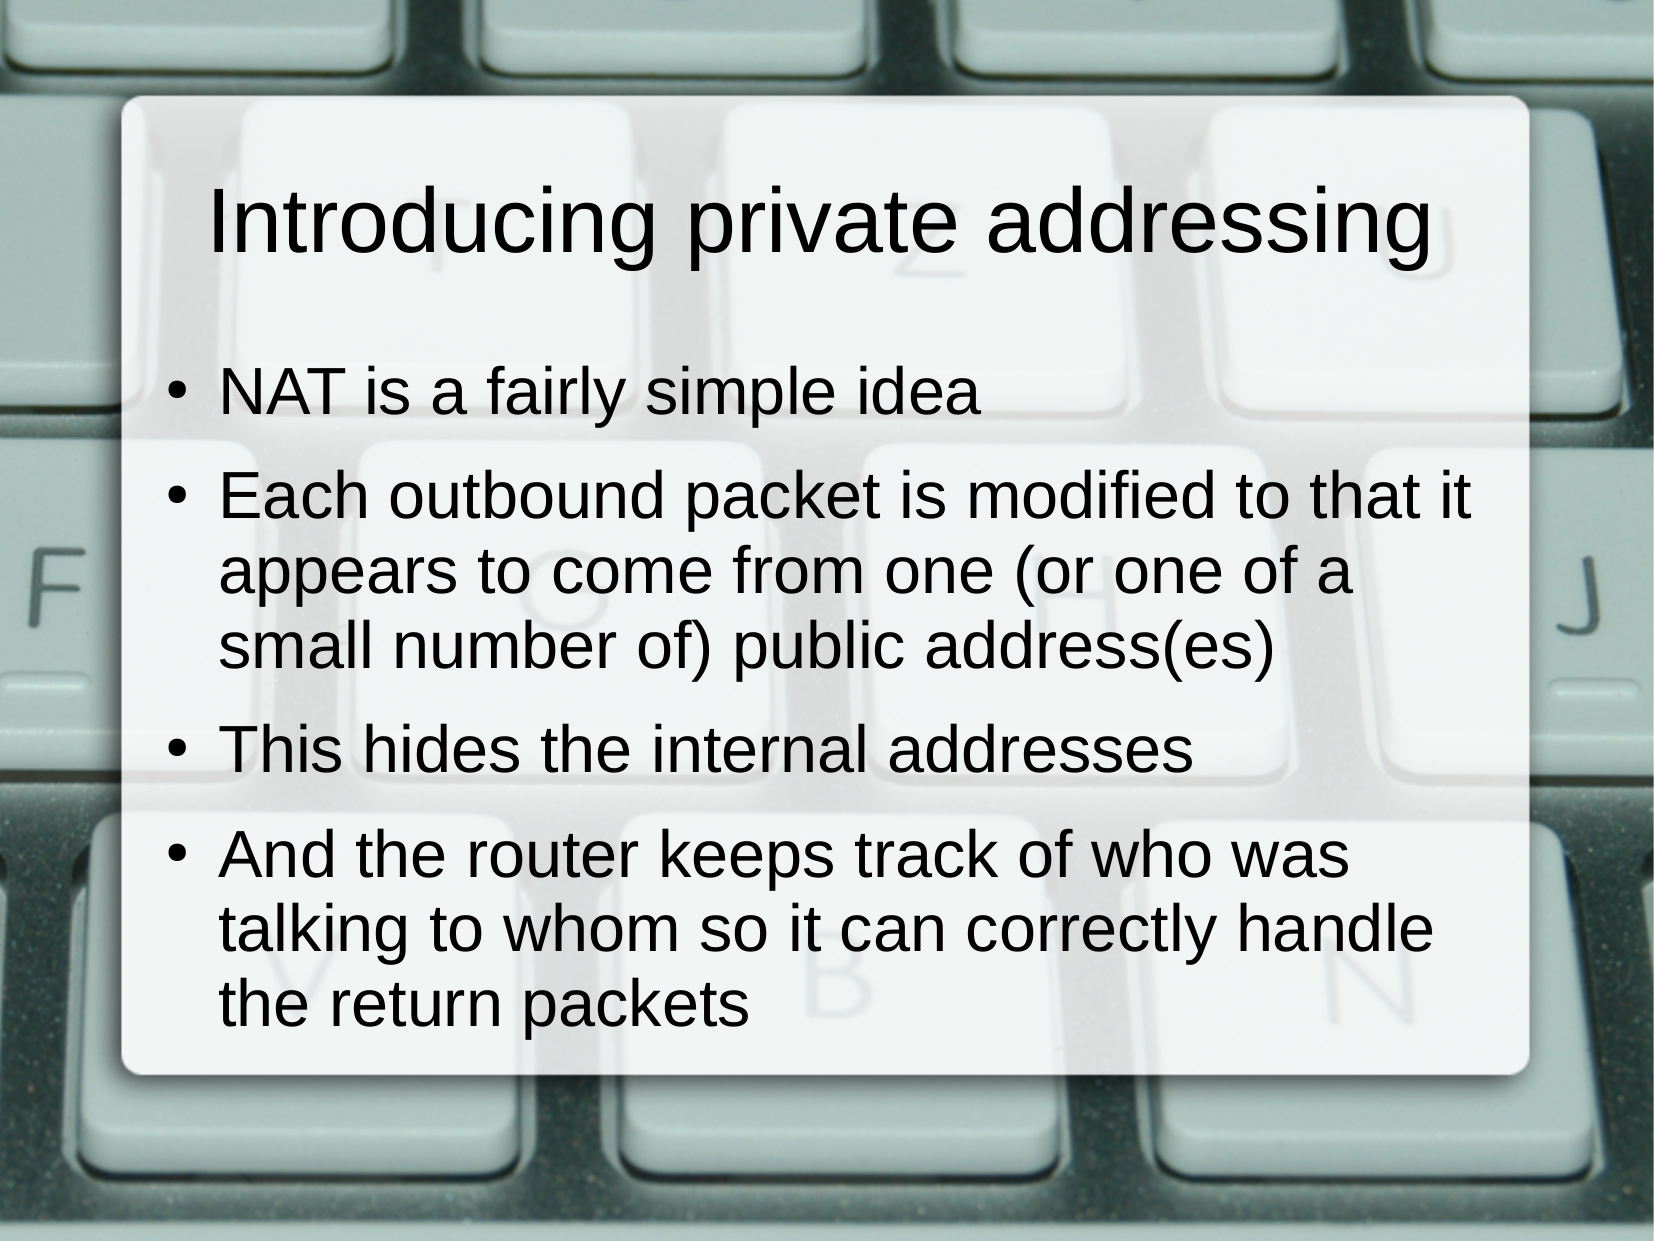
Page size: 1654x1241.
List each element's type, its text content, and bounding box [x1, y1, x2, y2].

title Introducing private addressing [135, 125, 1506, 318]
list NAT is a fairly simple idea Each outbound packet is modified to that it appears to come from one (or one of a small number of) public address(es) This hides the internal addresses And the router keeps track of who was talking to whom so it can correctly handle the return packets [147, 354, 1506, 1049]
picture [0, 0, 1654, 1241]
